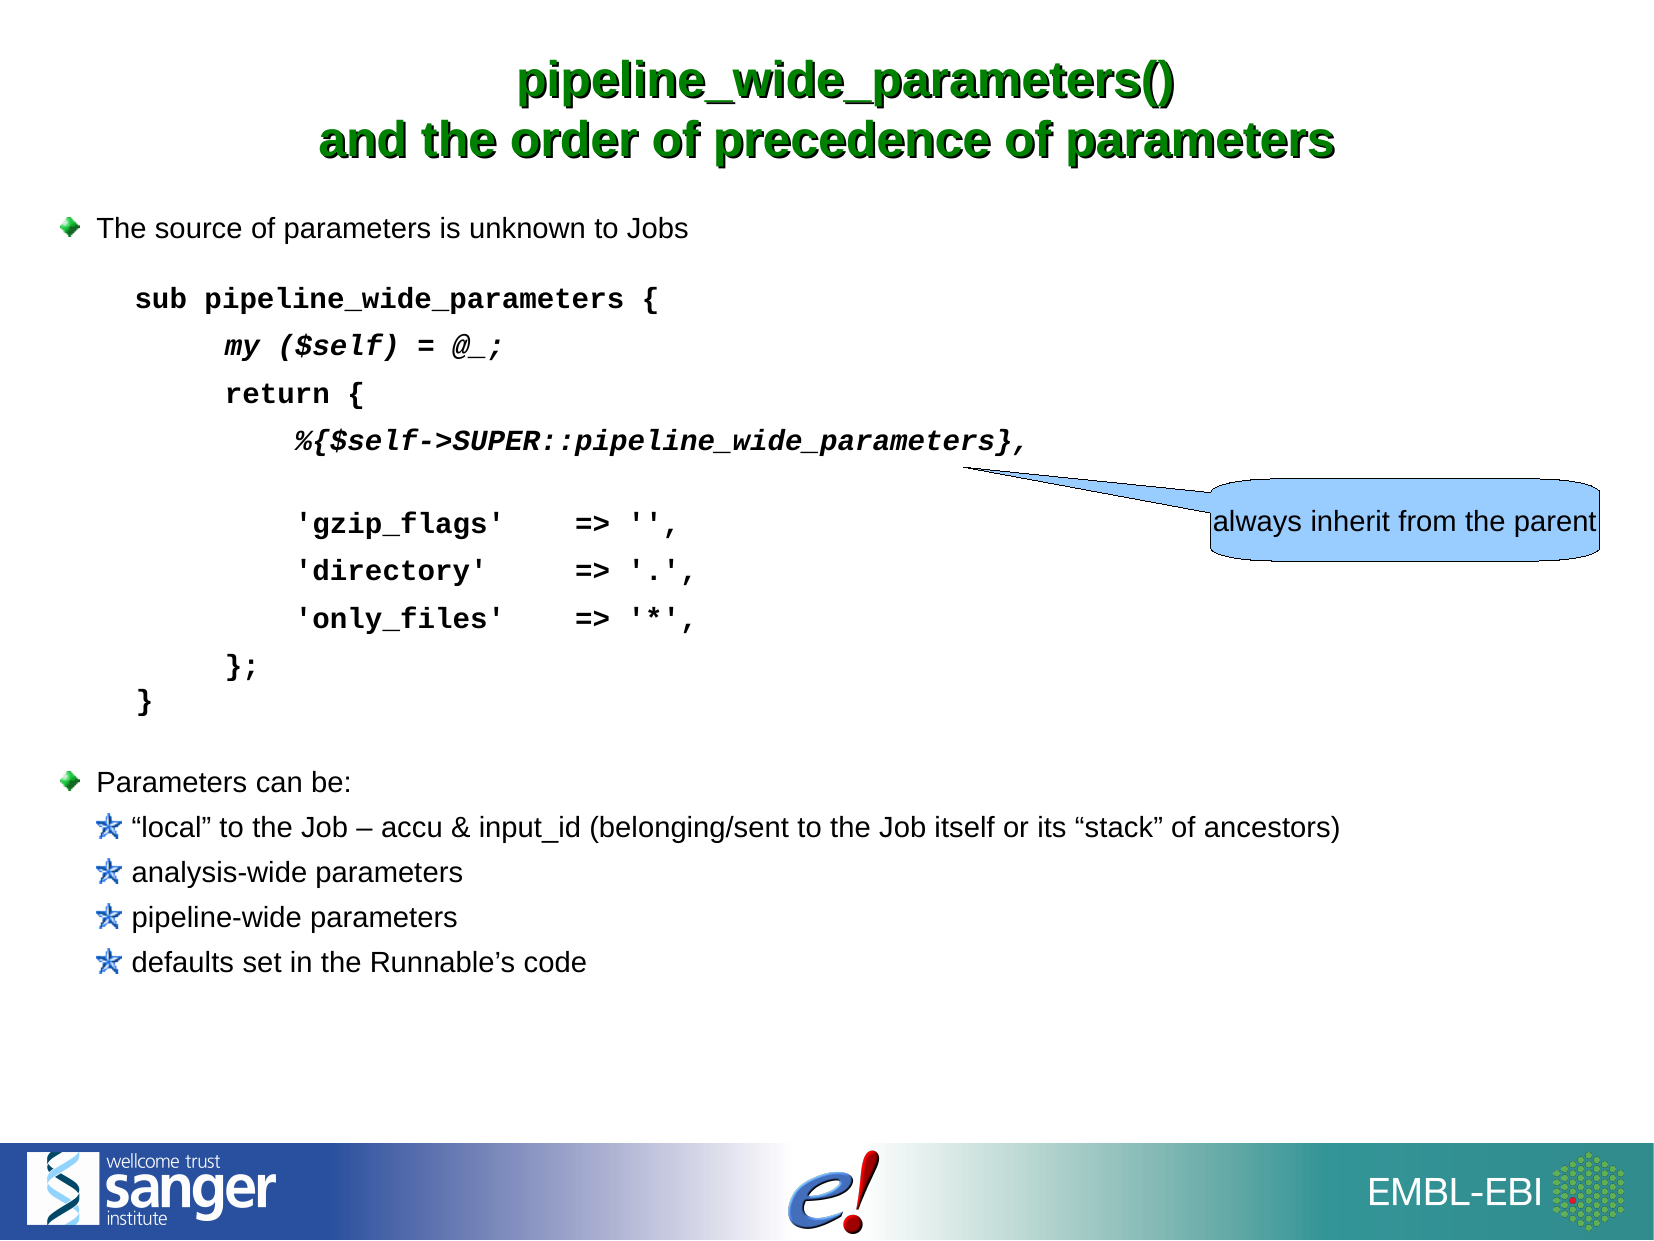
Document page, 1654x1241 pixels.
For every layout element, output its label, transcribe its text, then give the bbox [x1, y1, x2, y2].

picture [0, 1143, 1654, 1240]
list The source of parameters is unknown to Jobs sub pipeline_wide_parameters { my ($self) = @_; return { %{$self->SUPER::pipeline_wide_parameters}, 'gzip_flags' => '', 'directory' => '.', 'only_files' => '*', }; } Parameters can be: “local” to the Job – accu & input_id (belonging/sent to the Job itself or its “stack” of ancestors) analysis-wide parameters pipeline-wide parameters defaults set in the Runnable’s code [45, 194, 1448, 1123]
text_box always inherit from the parent [963, 467, 1600, 562]
title pipeline_wide_parameters() and the order of precedence of parameters [82, 23, 1571, 182]
